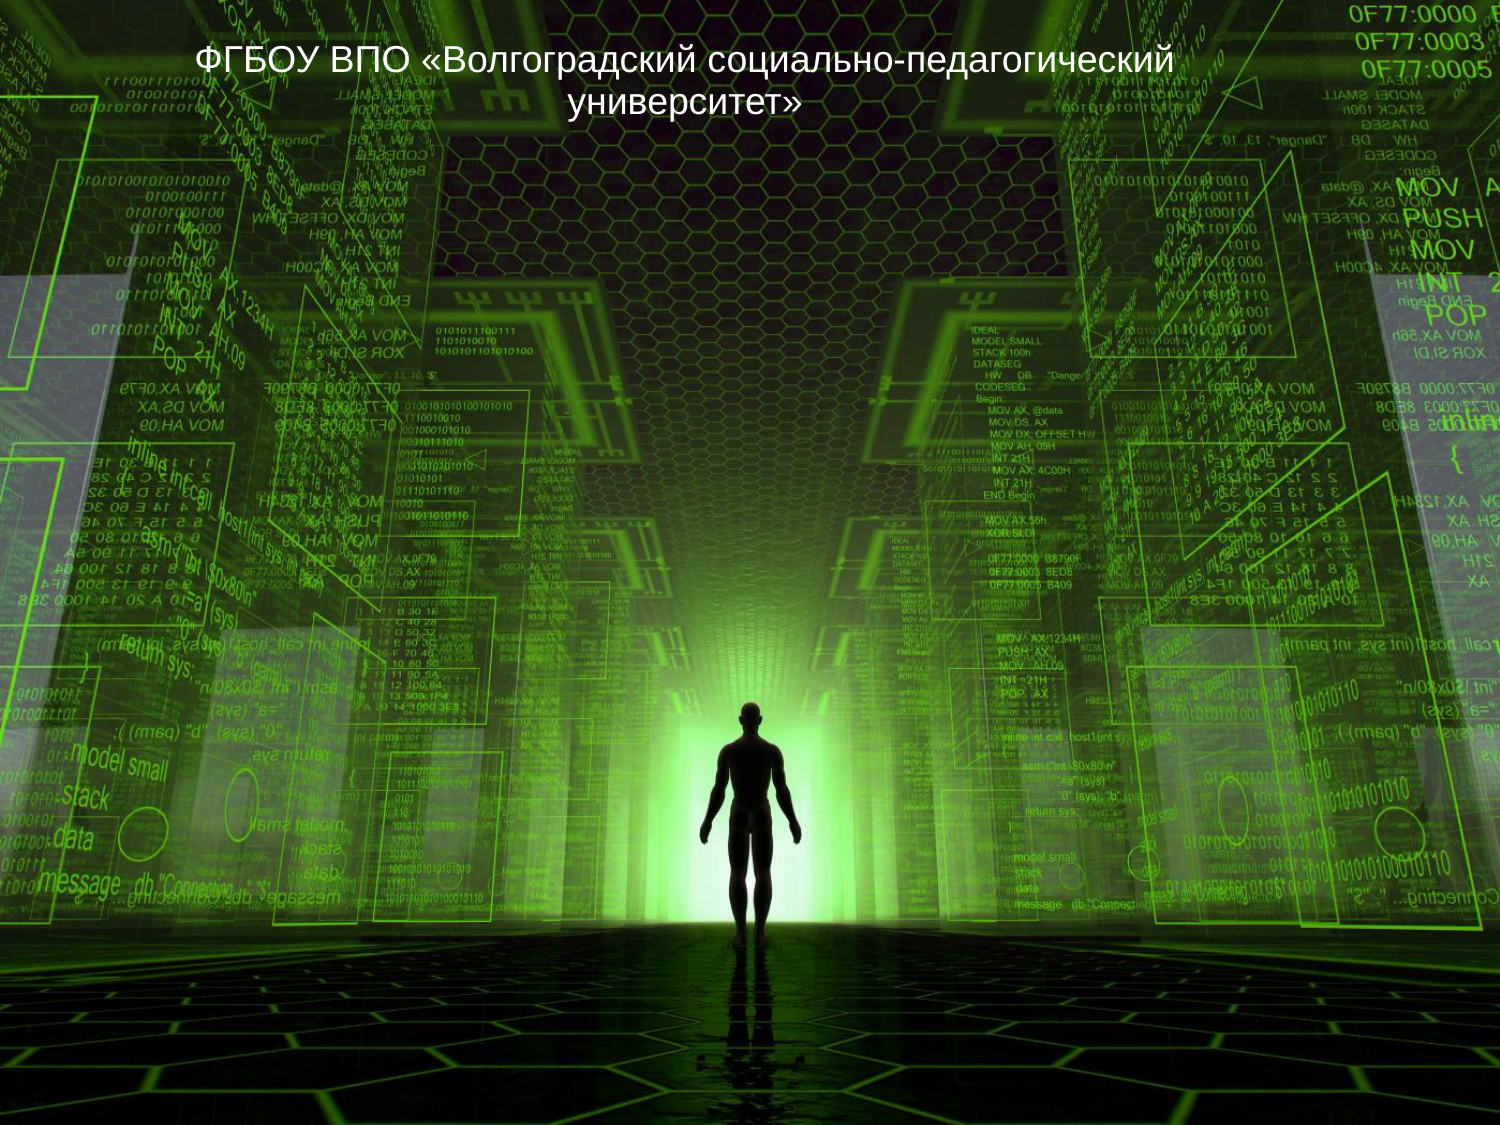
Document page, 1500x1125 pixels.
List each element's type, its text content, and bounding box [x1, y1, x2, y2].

text_box ФГБОУ ВПО «Волгоградский социально-педагогический университет» [123, 30, 1247, 130]
picture [0, 0, 1500, 1125]
